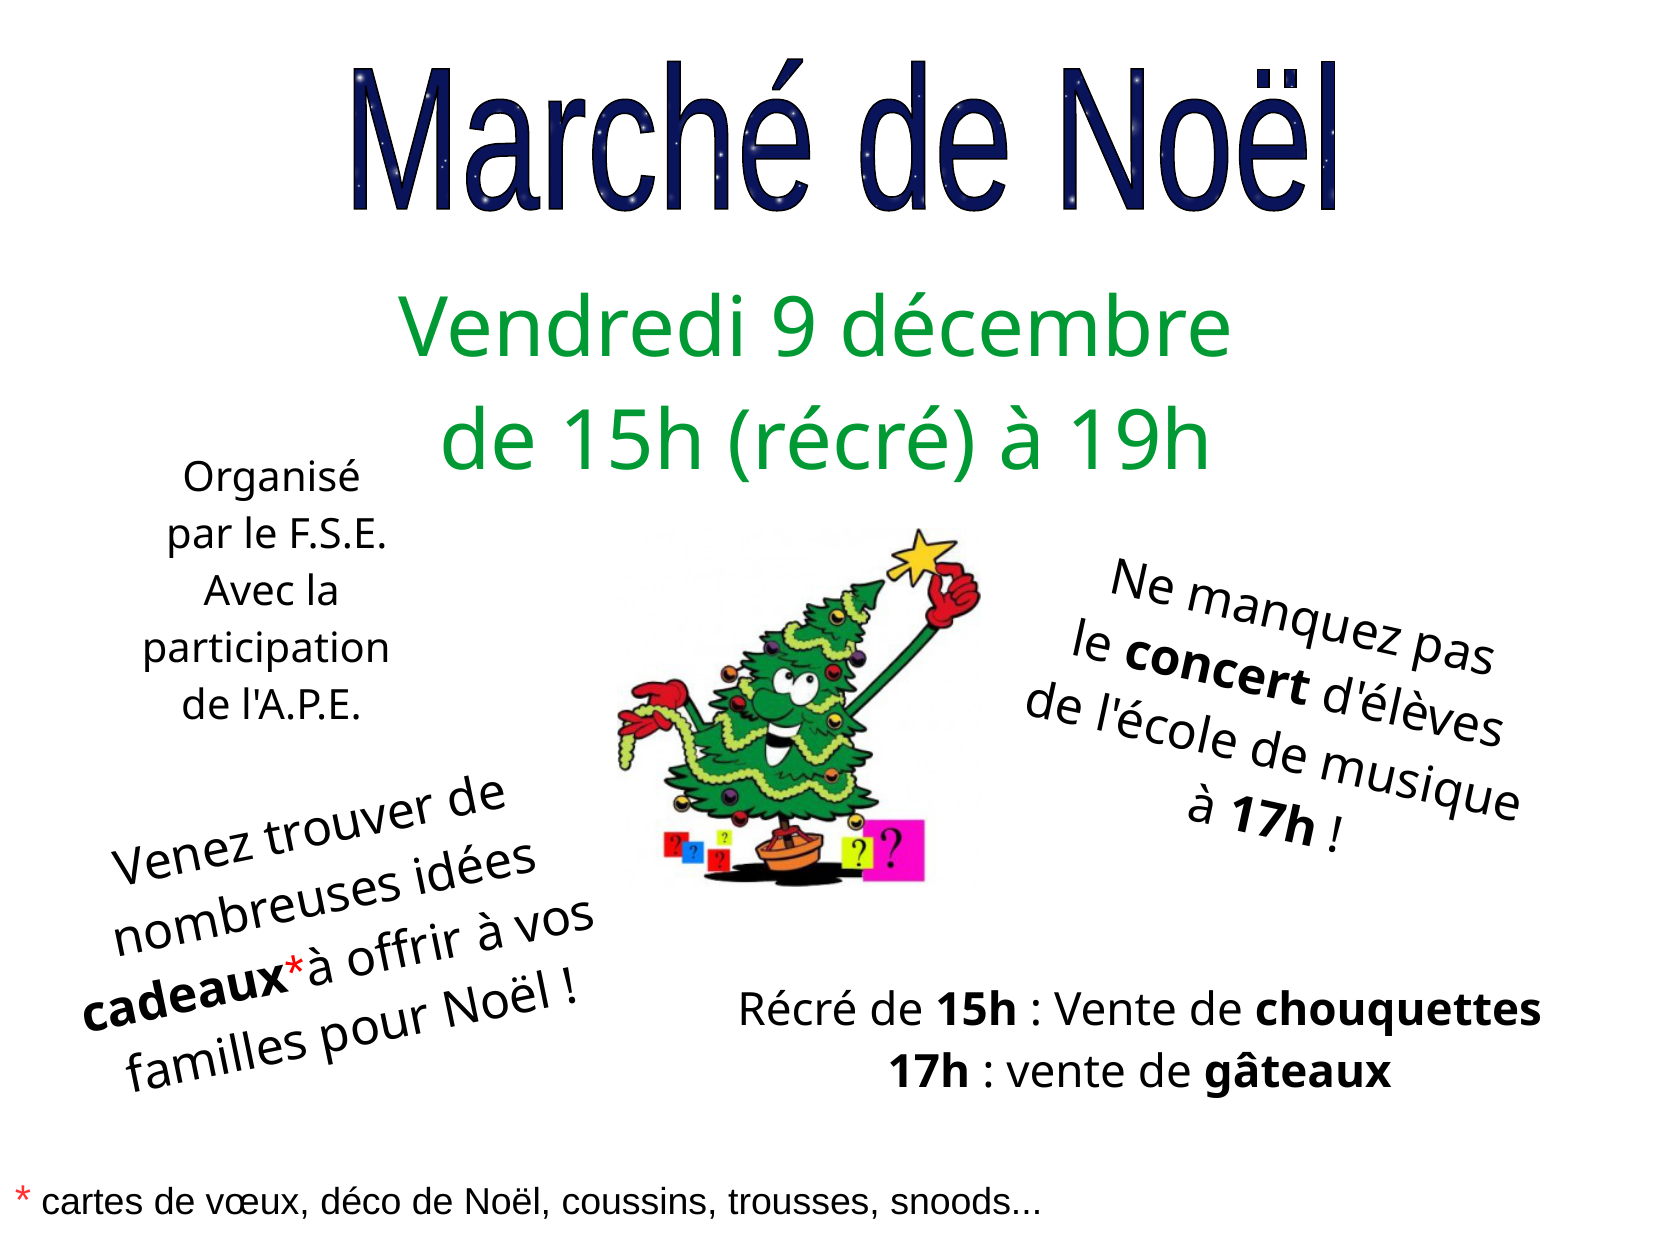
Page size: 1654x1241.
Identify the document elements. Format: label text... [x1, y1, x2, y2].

text_box Marché de Noël [466, 99, 540, 211]
text_box Venez trouver de nombreuses idées cadeaux*à offrir à vos familles pour Noël ! [0, 722, 686, 1123]
text_box Marché de Noël [861, 61, 925, 211]
text_box Organisé par le F.S.E. Avec la participation de l'A.P.E. [94, 439, 449, 745]
text_box Récré de 15h : Vente de chouquettes 17h : vente de gâteaux [708, 968, 1583, 1146]
text_box Marché de Noël [667, 61, 728, 209]
text_box Marché de Noël [772, 59, 803, 90]
text_box Marché de Noël [1322, 61, 1335, 209]
text_box Marché de Noël [549, 99, 585, 209]
text_box Marché de Noël [742, 99, 810, 211]
text_box Vendredi 9 décembre de 15h (récré) à 19h [0, 259, 1654, 484]
text_box Marché de Noël [940, 99, 1007, 211]
text_box Marché de Noël [1239, 99, 1307, 211]
text_box Marché de Noël [1064, 68, 1144, 209]
text_box Ne manquez pas le concert d'élèves de l'école de musique à 17h ! [981, 511, 1621, 910]
text_box Marché de Noël [354, 68, 450, 209]
text_box Marché de Noël [592, 99, 655, 211]
text_box * cartes de vœux, déco de Noël, coussins, trousses, snoods... [0, 1169, 1252, 1241]
text_box Marché de Noël [1160, 99, 1228, 211]
picture [617, 528, 981, 887]
